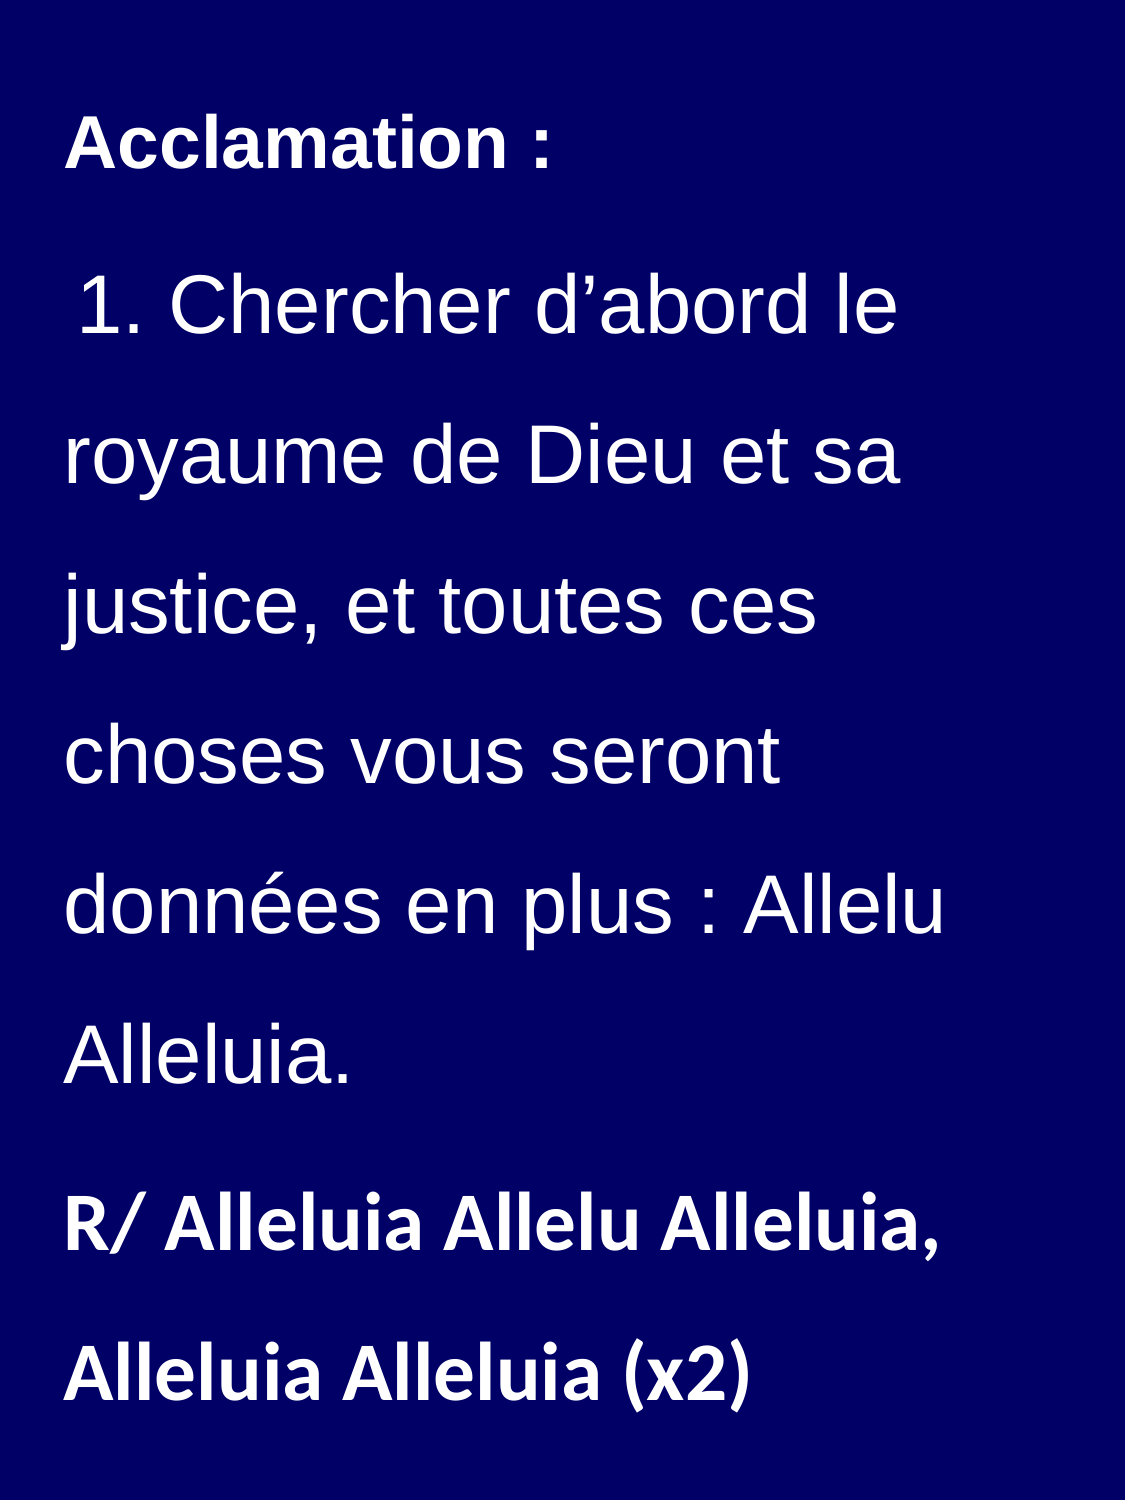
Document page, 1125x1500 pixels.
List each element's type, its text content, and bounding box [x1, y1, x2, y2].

text_box Acclamation : 1. Chercher d’abord le royaume de Dieu et sa justice, et toutes ces choses vous seront données en plus : Allelu Alleluia. R/ Alleluia Allelu Alleluia, Alleluia Alleluia (x2) [48, 41, 1077, 1500]
